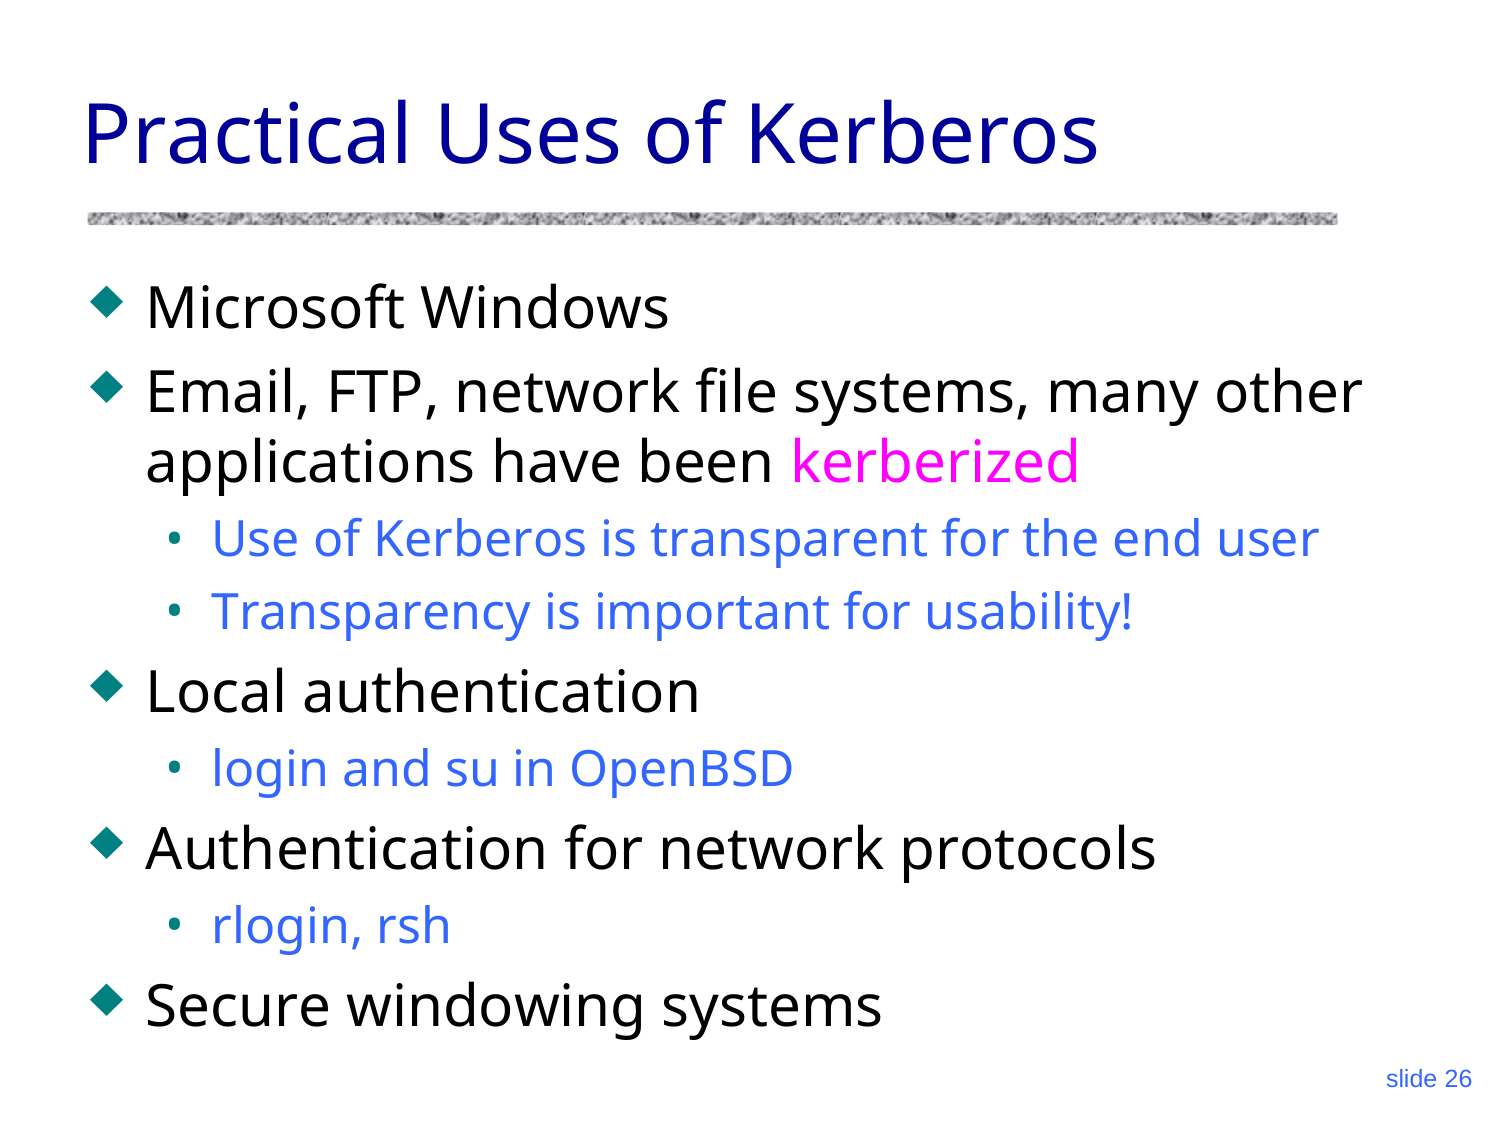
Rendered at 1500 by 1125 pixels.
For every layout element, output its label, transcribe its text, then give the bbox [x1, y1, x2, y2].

text_box Microsoft Windows Email, FTP, network file systems, many other applications have been kerberized Use of Kerberos is transparent for the end user Transparency is important for usability! Local authentication login and su in OpenBSD Authentication for network protocols rlogin, rsh Secure windowing systems [74, 262, 1417, 1088]
picture [87, 212, 1338, 226]
text_box slide <number> [1174, 1025, 1488, 1101]
text_box Practical Uses of Kerberos [66, 37, 1342, 188]
